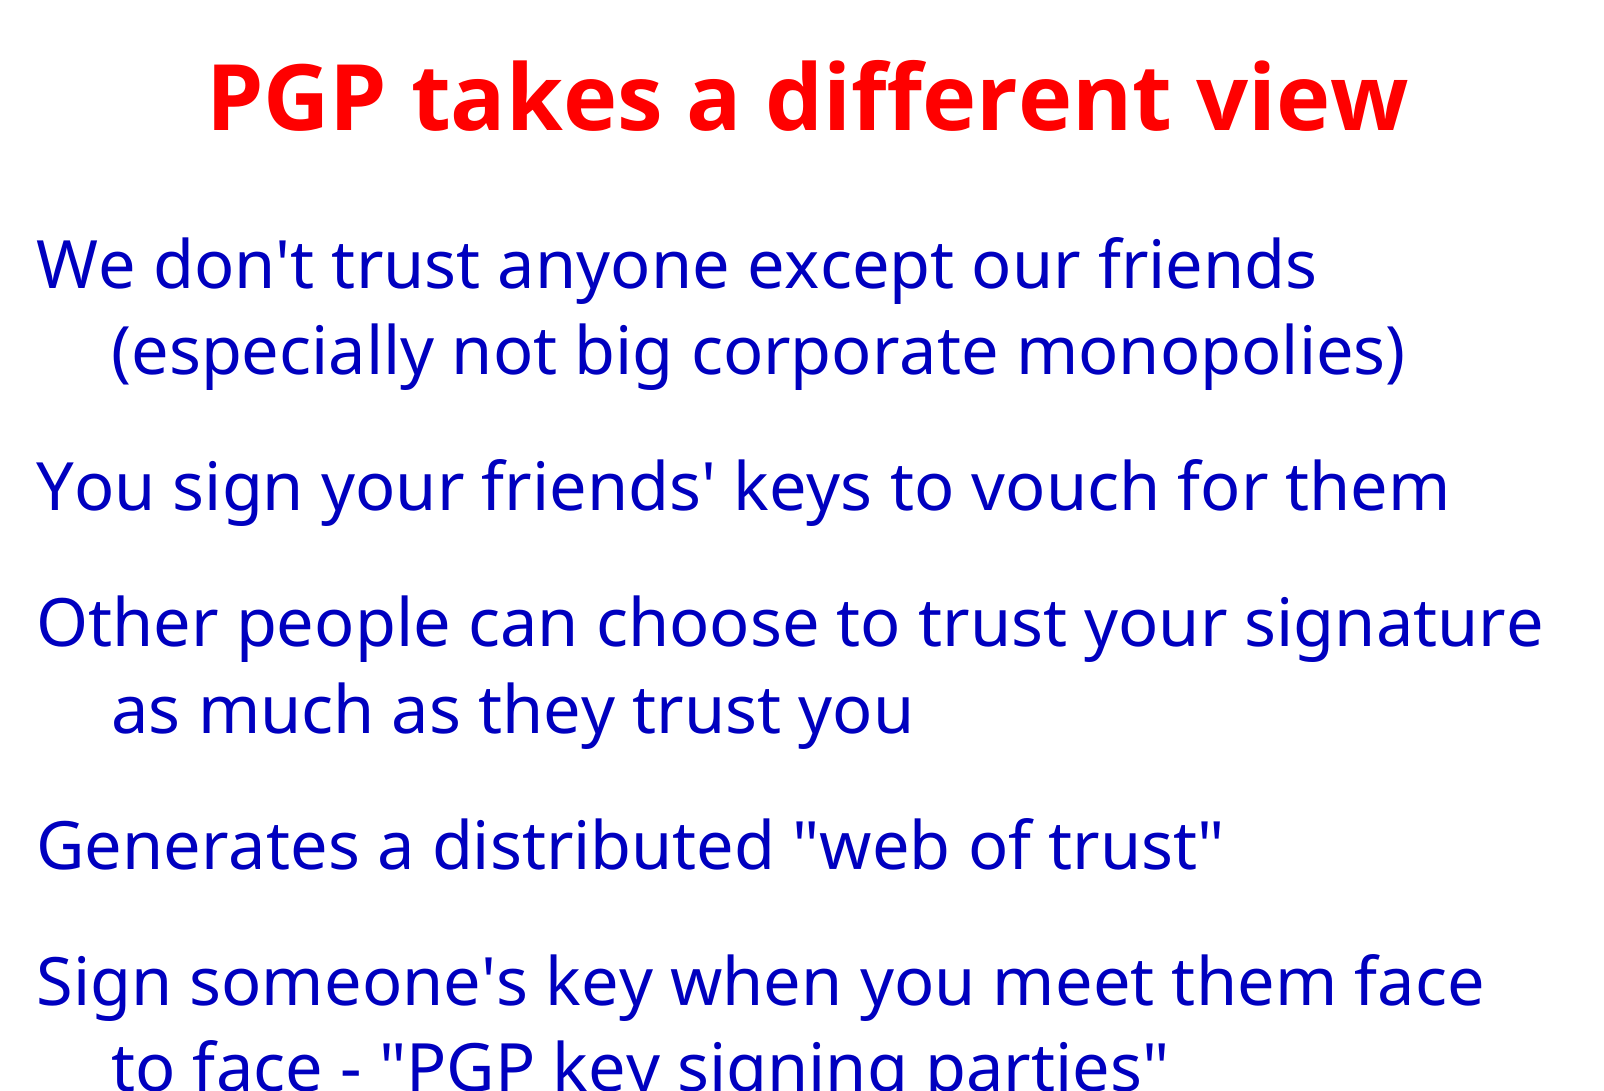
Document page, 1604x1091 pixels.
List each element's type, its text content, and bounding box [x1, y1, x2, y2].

title PGP takes a different view [107, 30, 1509, 133]
list We don't trust anyone except our friends (especially not big corporate monopolies) You sign your friends' keys to vouch for them Other people can choose to trust your signature as much as they trust you Generates a distributed "web of trust" Sign someone's key when you meet them face to face - "PGP key signing parties" [36, 219, 1556, 1048]
